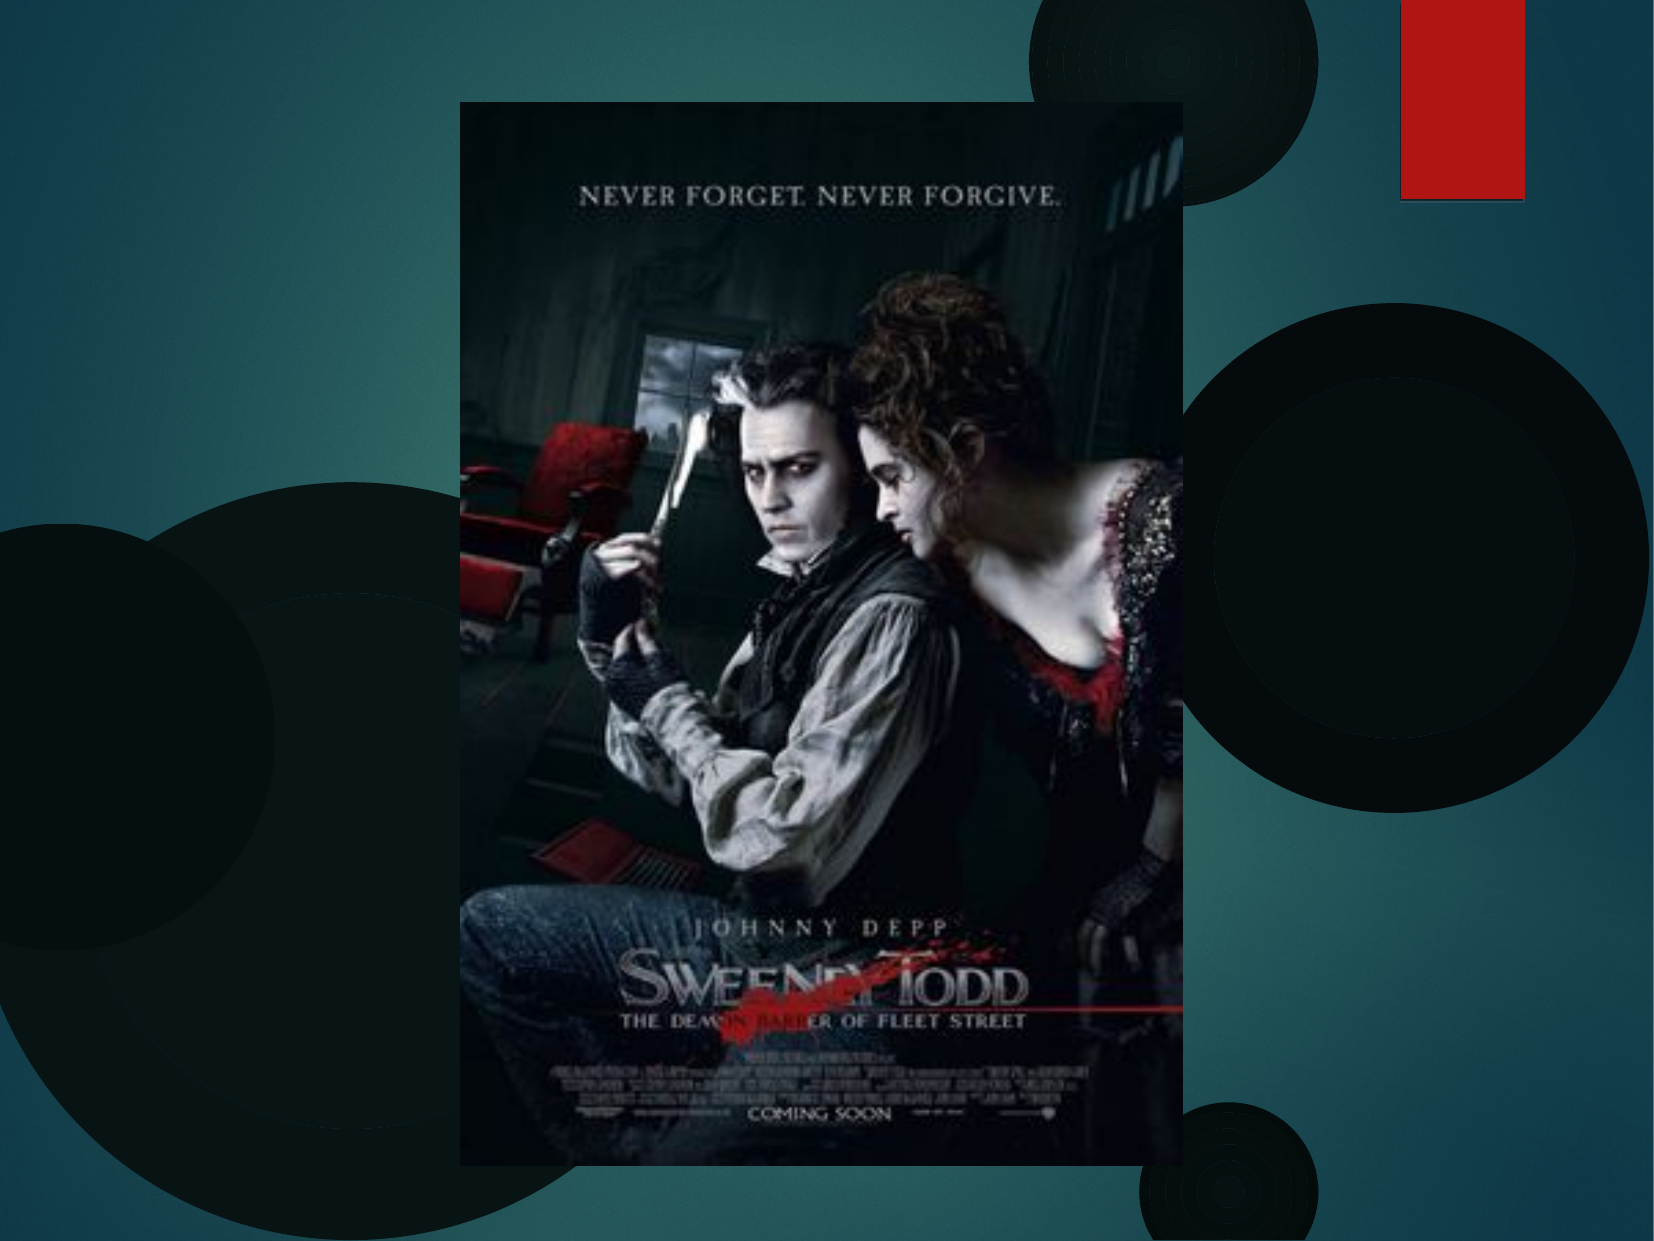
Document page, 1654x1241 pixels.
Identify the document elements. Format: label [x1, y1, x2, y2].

picture [460, 102, 1183, 1166]
